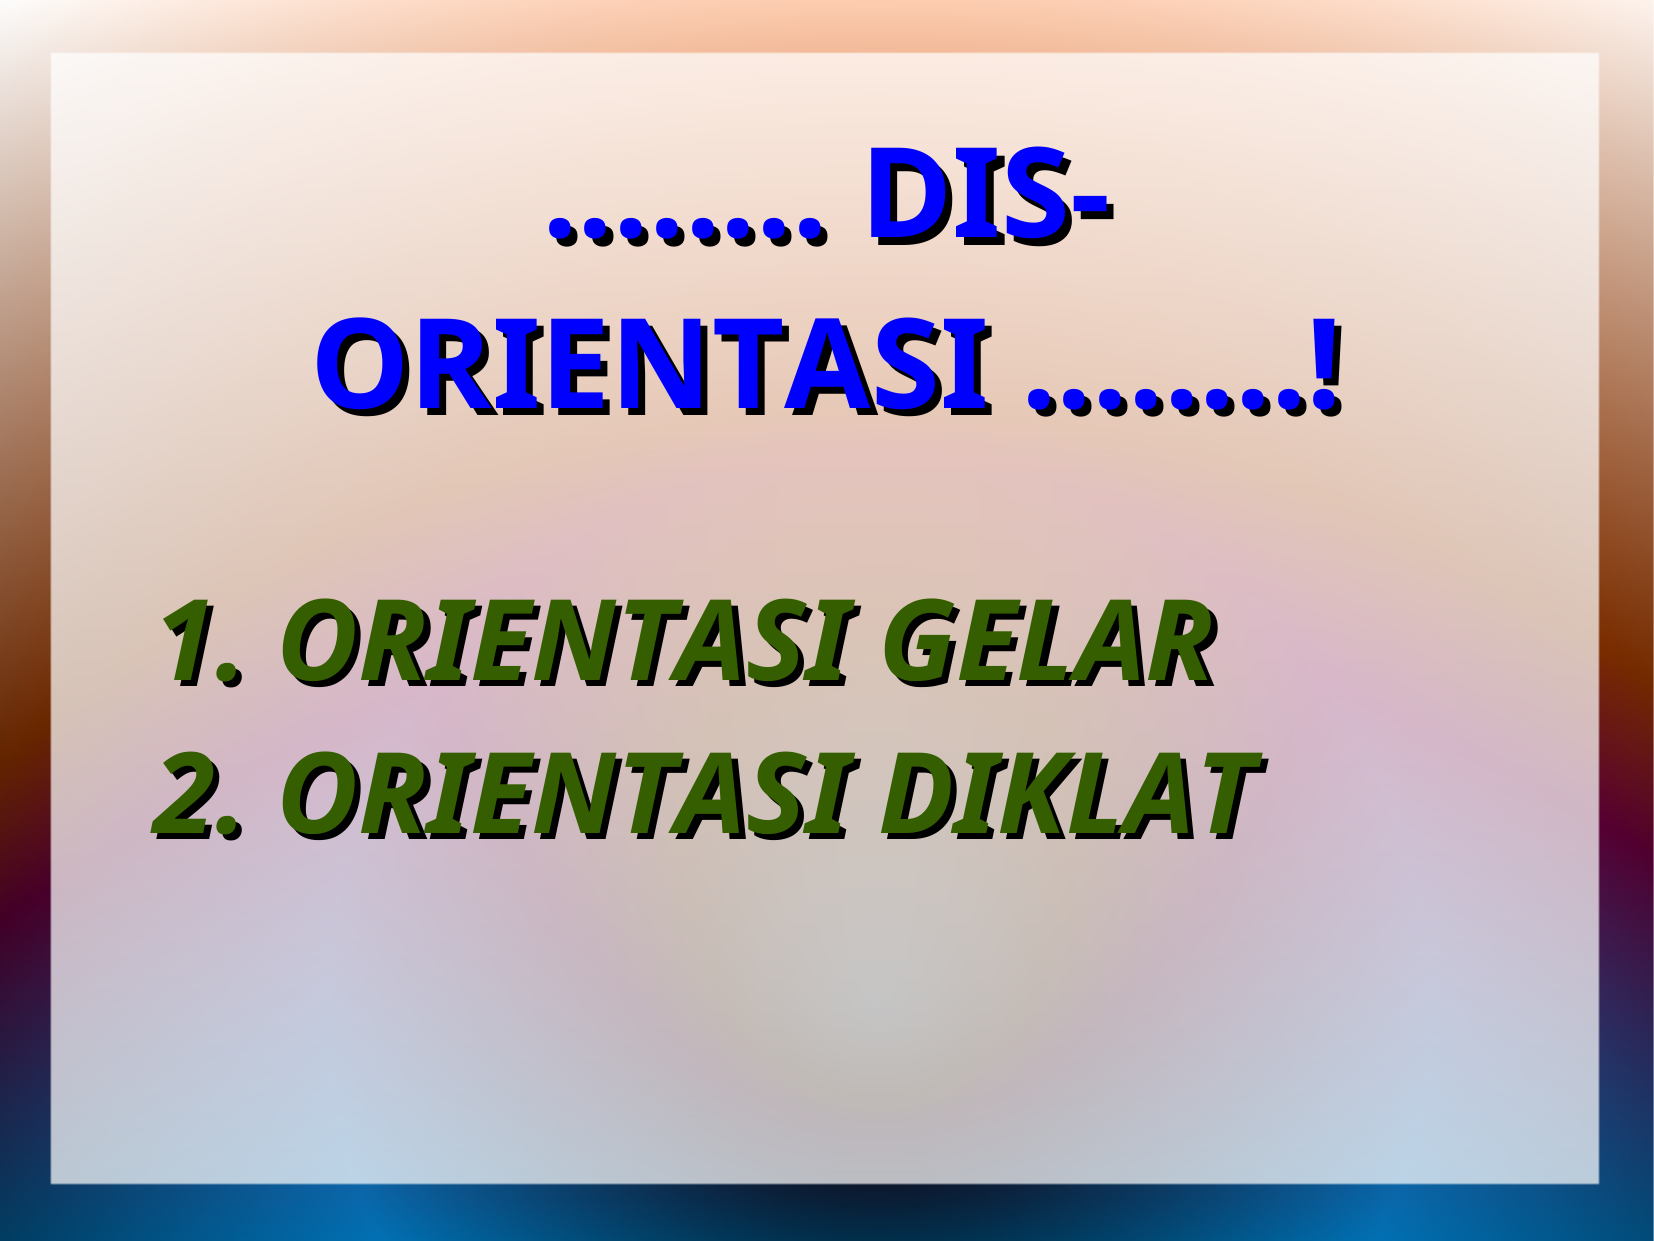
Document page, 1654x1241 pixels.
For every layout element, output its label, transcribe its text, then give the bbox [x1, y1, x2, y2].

title 1. ORIENTASI GELAR 2. ORIENTASI DIKLAT [153, 587, 1642, 840]
picture [0, 0, 1654, 1241]
title ........ DIS-ORIENTASI ........! [82, 134, 1571, 415]
